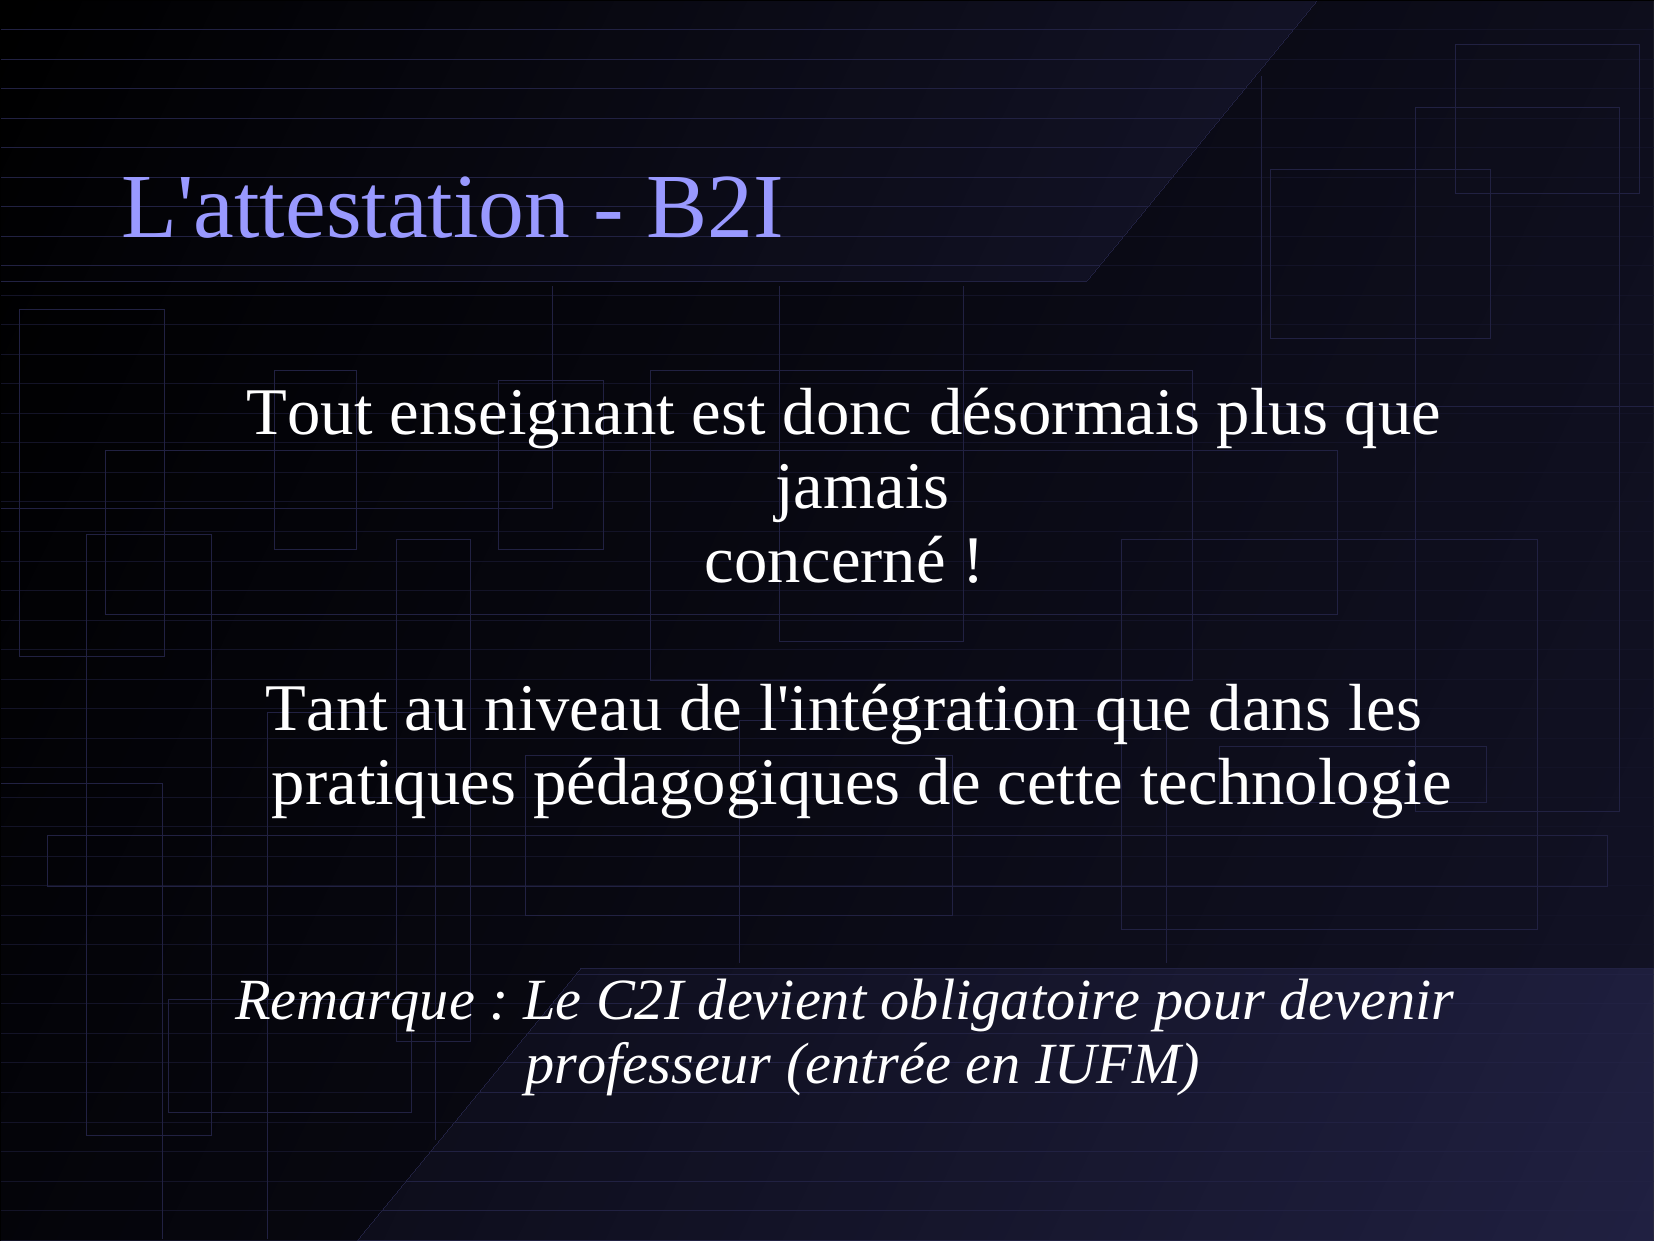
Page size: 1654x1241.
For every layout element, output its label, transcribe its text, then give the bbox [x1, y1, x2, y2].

subtitle Tout enseignant est donc désormais plus que jamais concerné ! Tant au niveau de l'intégration que dans les pratiques pédagogiques de cette technologie Remarque : Le C2I devient obligatoire pour devenir professeur (entrée en IUFM) [121, 344, 1534, 1127]
title L'attestation - B2I [121, 102, 1534, 311]
